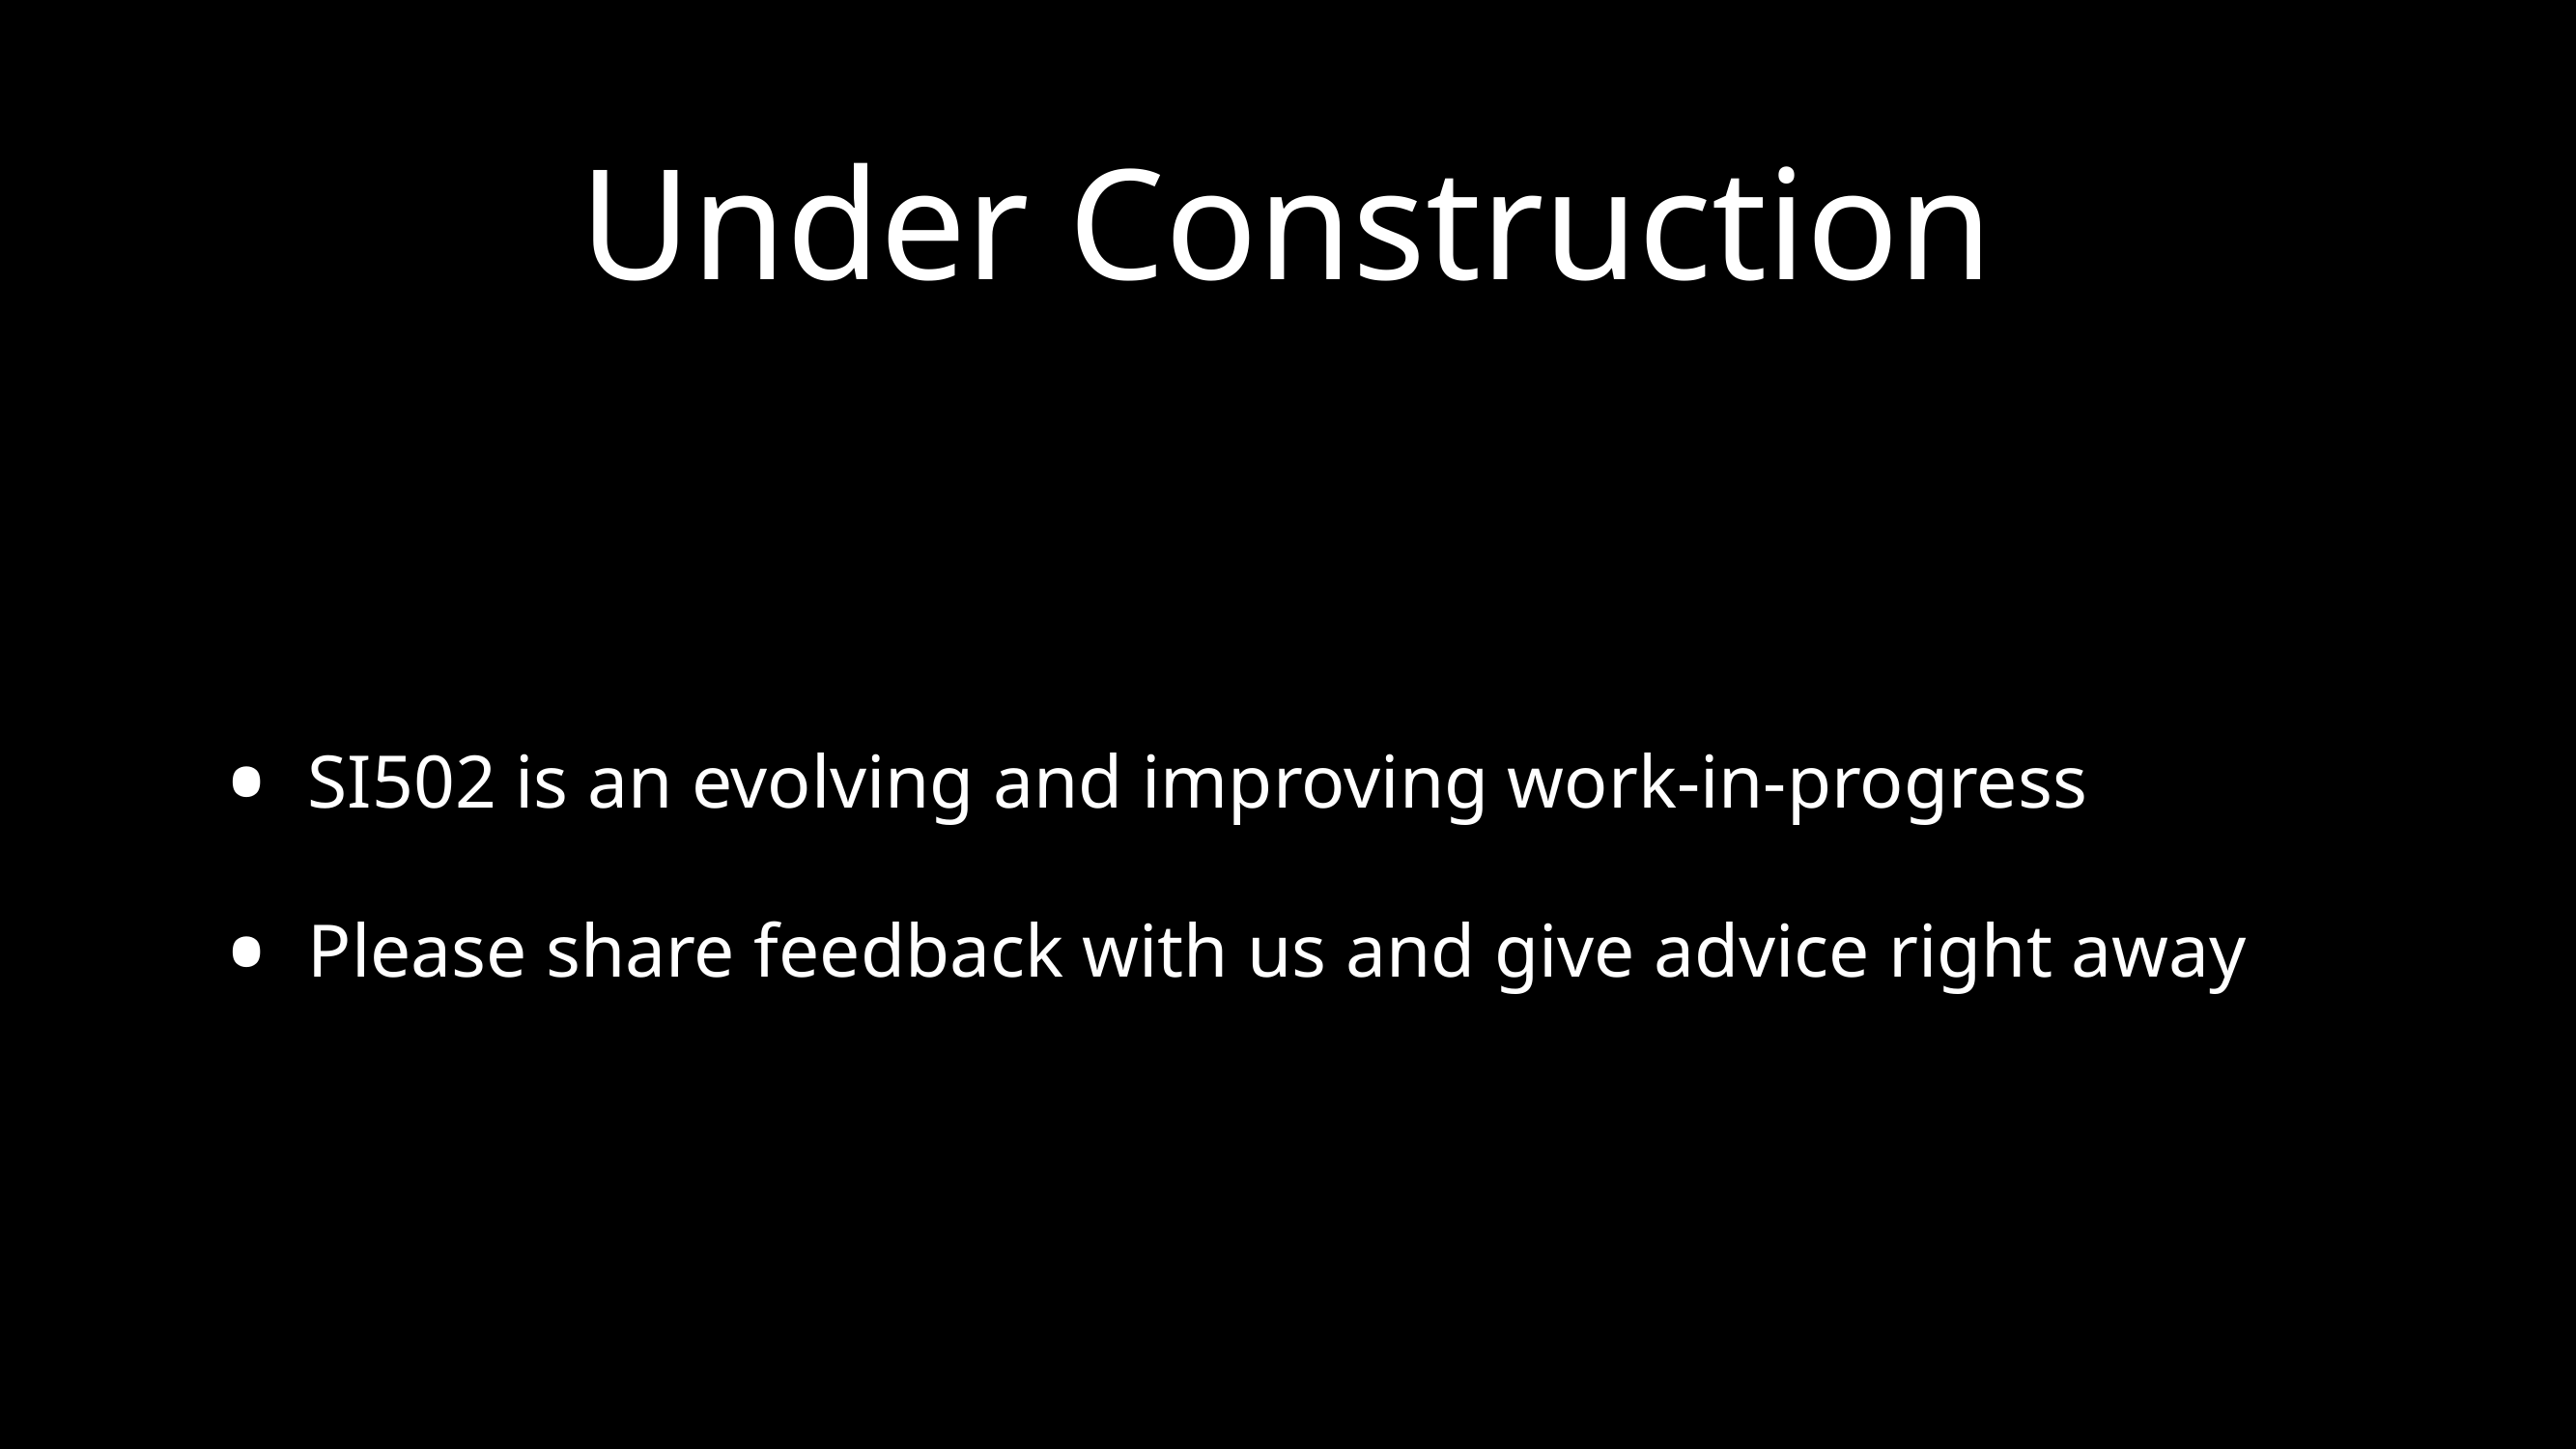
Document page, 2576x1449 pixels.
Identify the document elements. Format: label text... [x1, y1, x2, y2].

list SI502 is an evolving and improving work-in-progress Please share feedback with us and give advice right away [183, 412, 2392, 1317]
title Under Construction [183, 38, 2392, 403]
